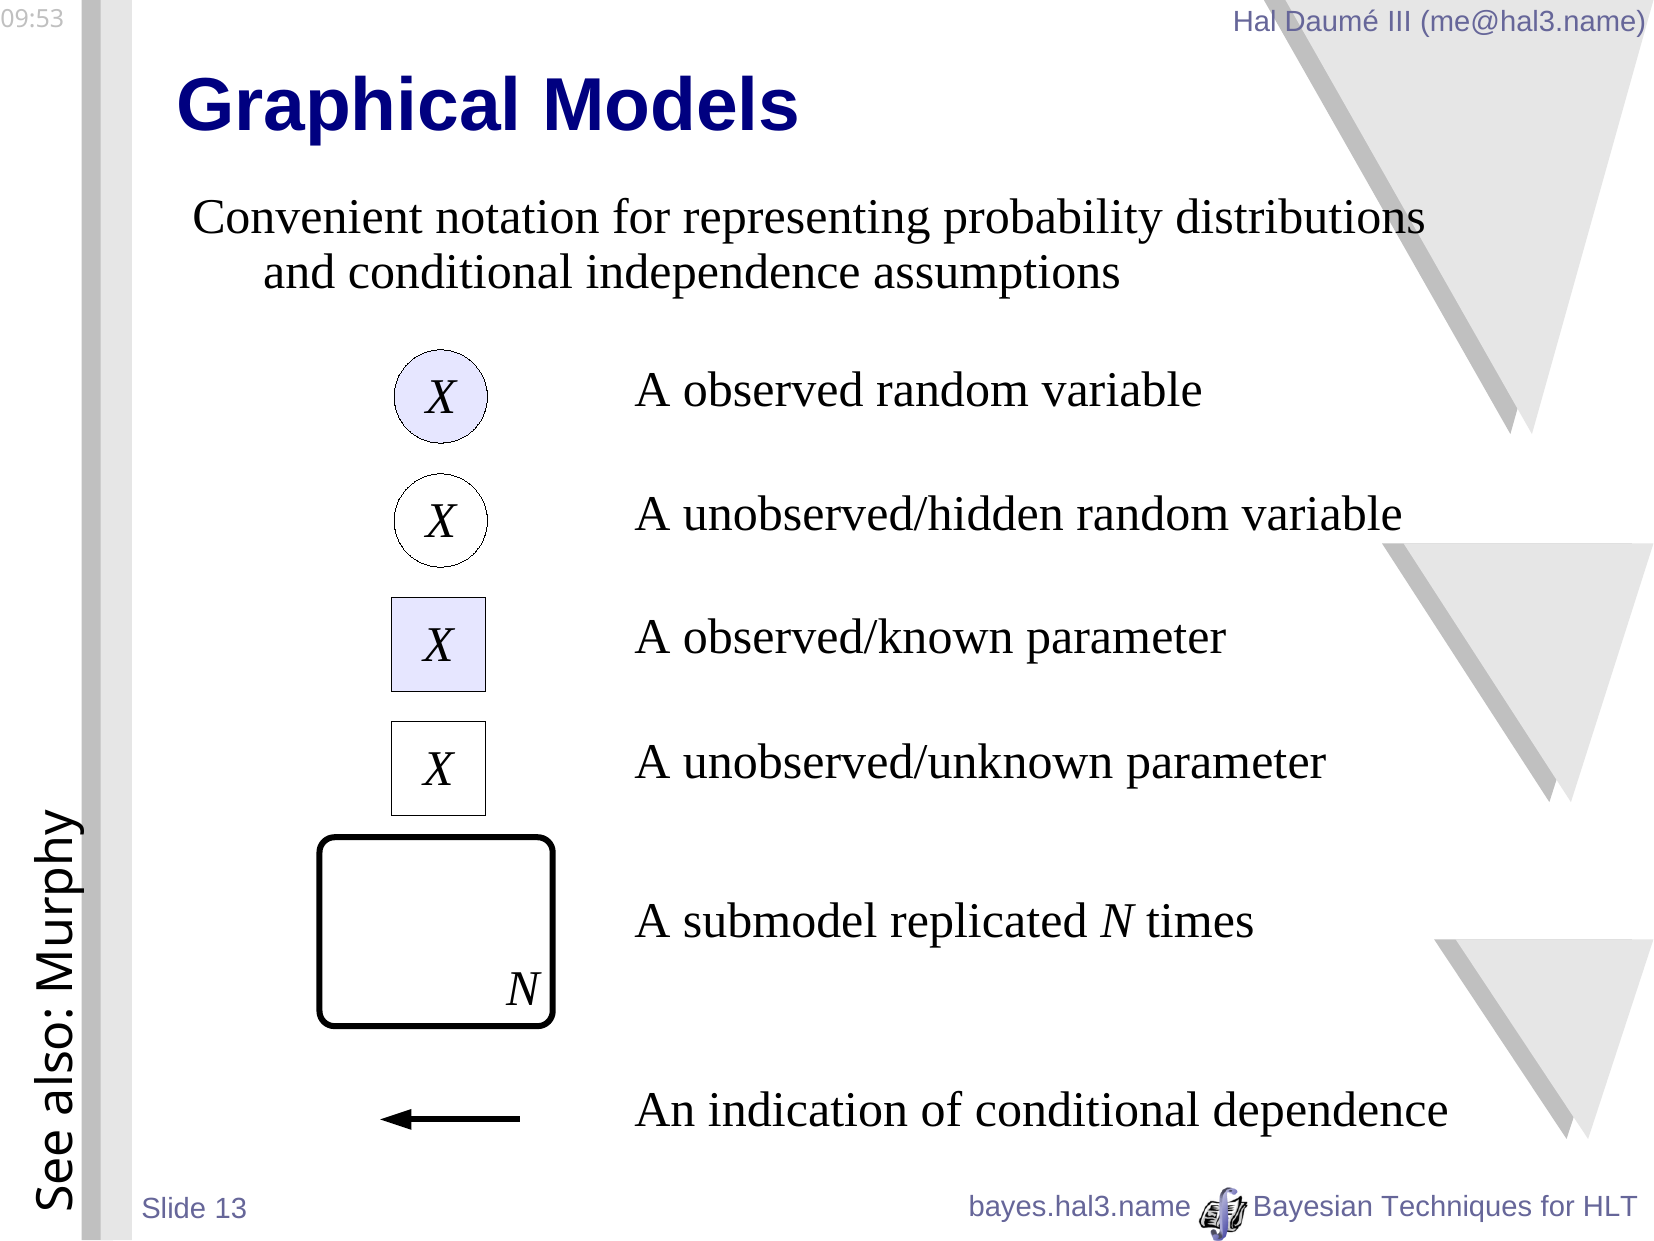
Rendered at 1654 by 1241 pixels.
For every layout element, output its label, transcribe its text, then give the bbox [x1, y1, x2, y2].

text_box X [391, 721, 486, 816]
text_box A observed/known parameter [634, 609, 1230, 671]
list Convenient notation for representing probability distributions and conditional independence assumptions [180, 188, 1512, 1127]
text_box See also: Murphy [19, 836, 80, 1213]
text_box A submodel replicated N times [634, 892, 1257, 954]
text_box A unobserved/unknown parameter [634, 733, 1331, 795]
text_box X [394, 349, 488, 444]
text_box N [506, 960, 540, 1022]
text_box A observed random variable [634, 361, 1206, 423]
text_box A unobserved/hidden random variable [634, 485, 1408, 547]
title Graphical Models [176, 44, 1509, 166]
text_box X [391, 597, 486, 692]
picture [1198, 1186, 1248, 1241]
text_box X [394, 473, 488, 568]
text_box An indication of conditional dependence [634, 1081, 1454, 1143]
